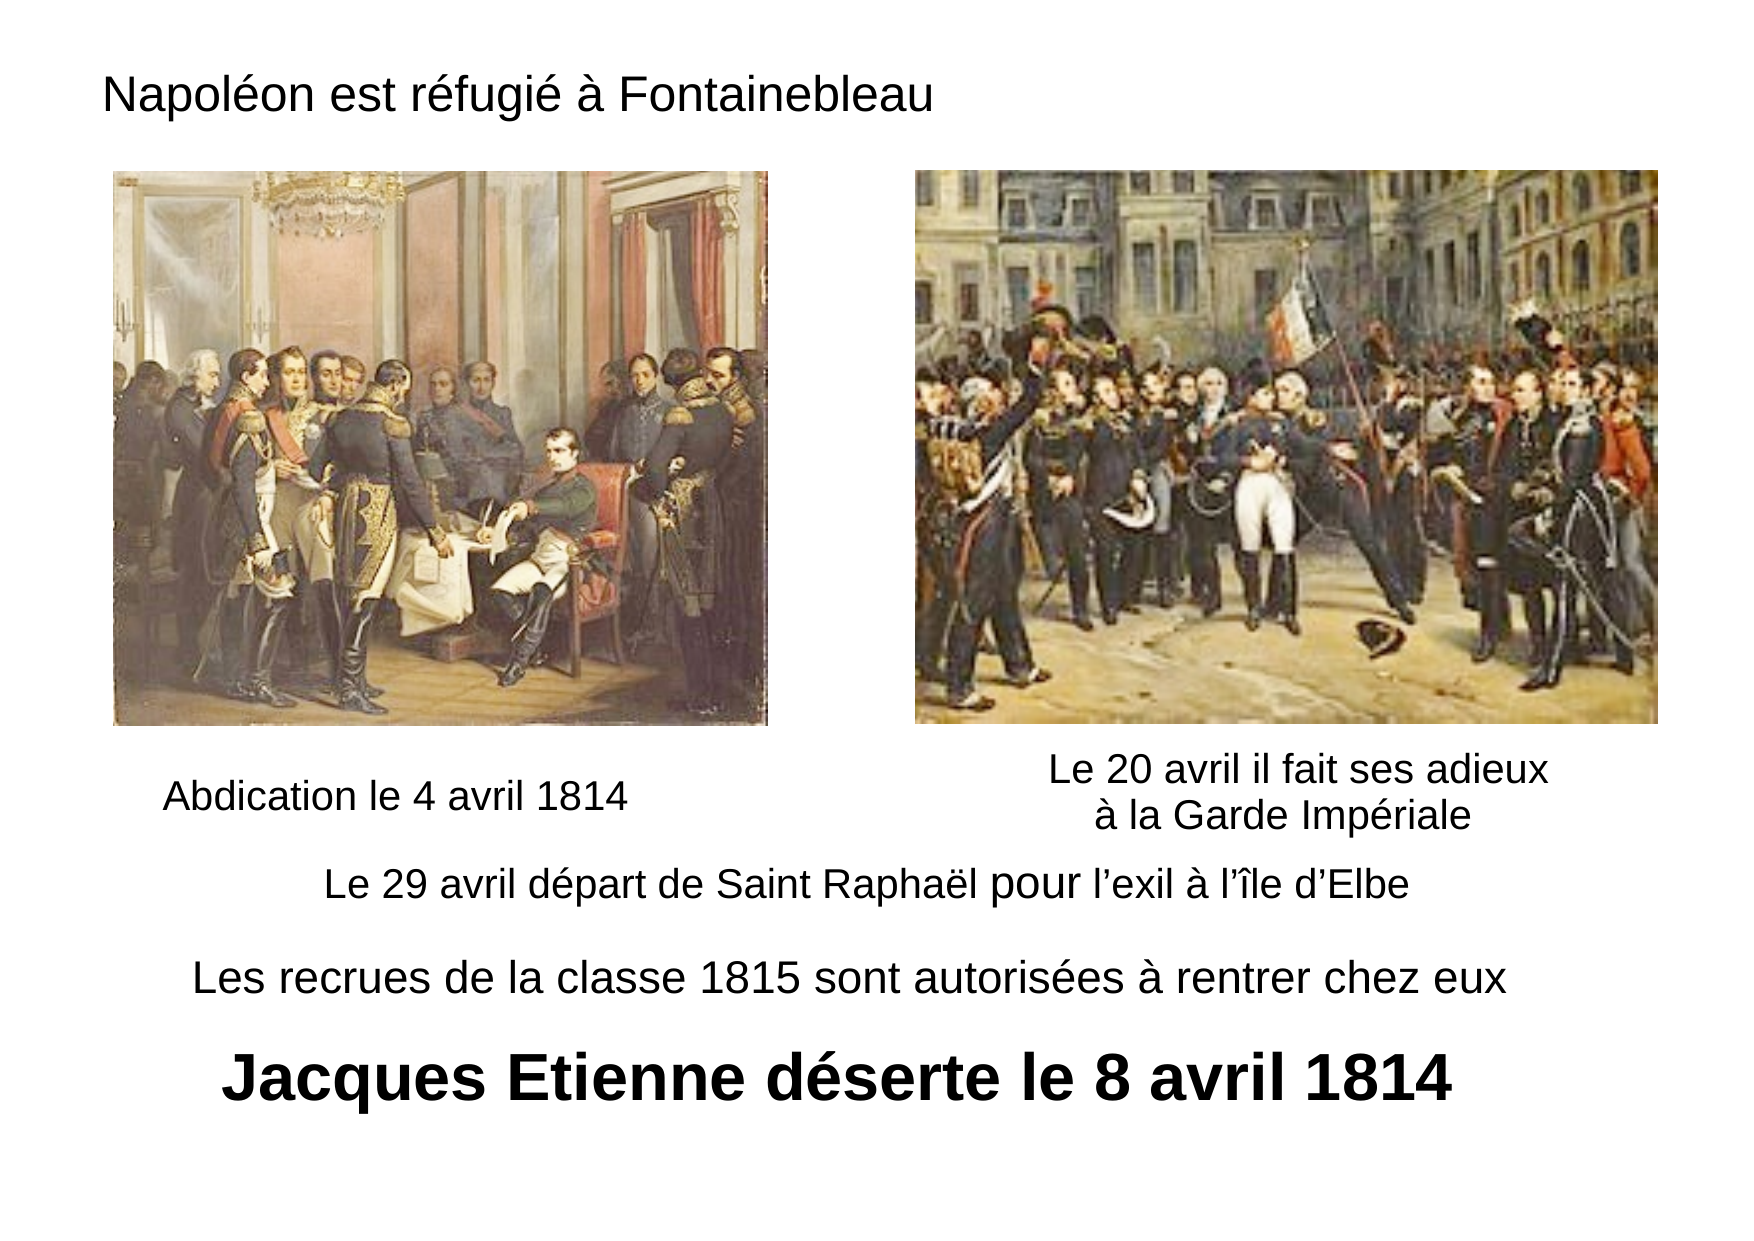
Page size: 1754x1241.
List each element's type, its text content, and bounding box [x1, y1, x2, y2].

text_box Napoléon est réfugié à Fontainebleau [87, 59, 950, 130]
text_box Le 20 avril il fait ses adieux à la Garde Impériale [1033, 738, 1565, 846]
picture [915, 170, 1658, 724]
text_box Jacques Etienne déserte le 8 avril 1814 [206, 1032, 1470, 1123]
text_box Abdication le 4 avril 1814 [147, 765, 644, 827]
text_box Les recrues de la classe 1815 sont autorisées à rentrer chez eux [177, 944, 1524, 1011]
picture [113, 171, 768, 726]
text_box Le 29 avril départ de Saint Raphaël pour l’exil à l’île d’Elbe [308, 849, 1506, 916]
